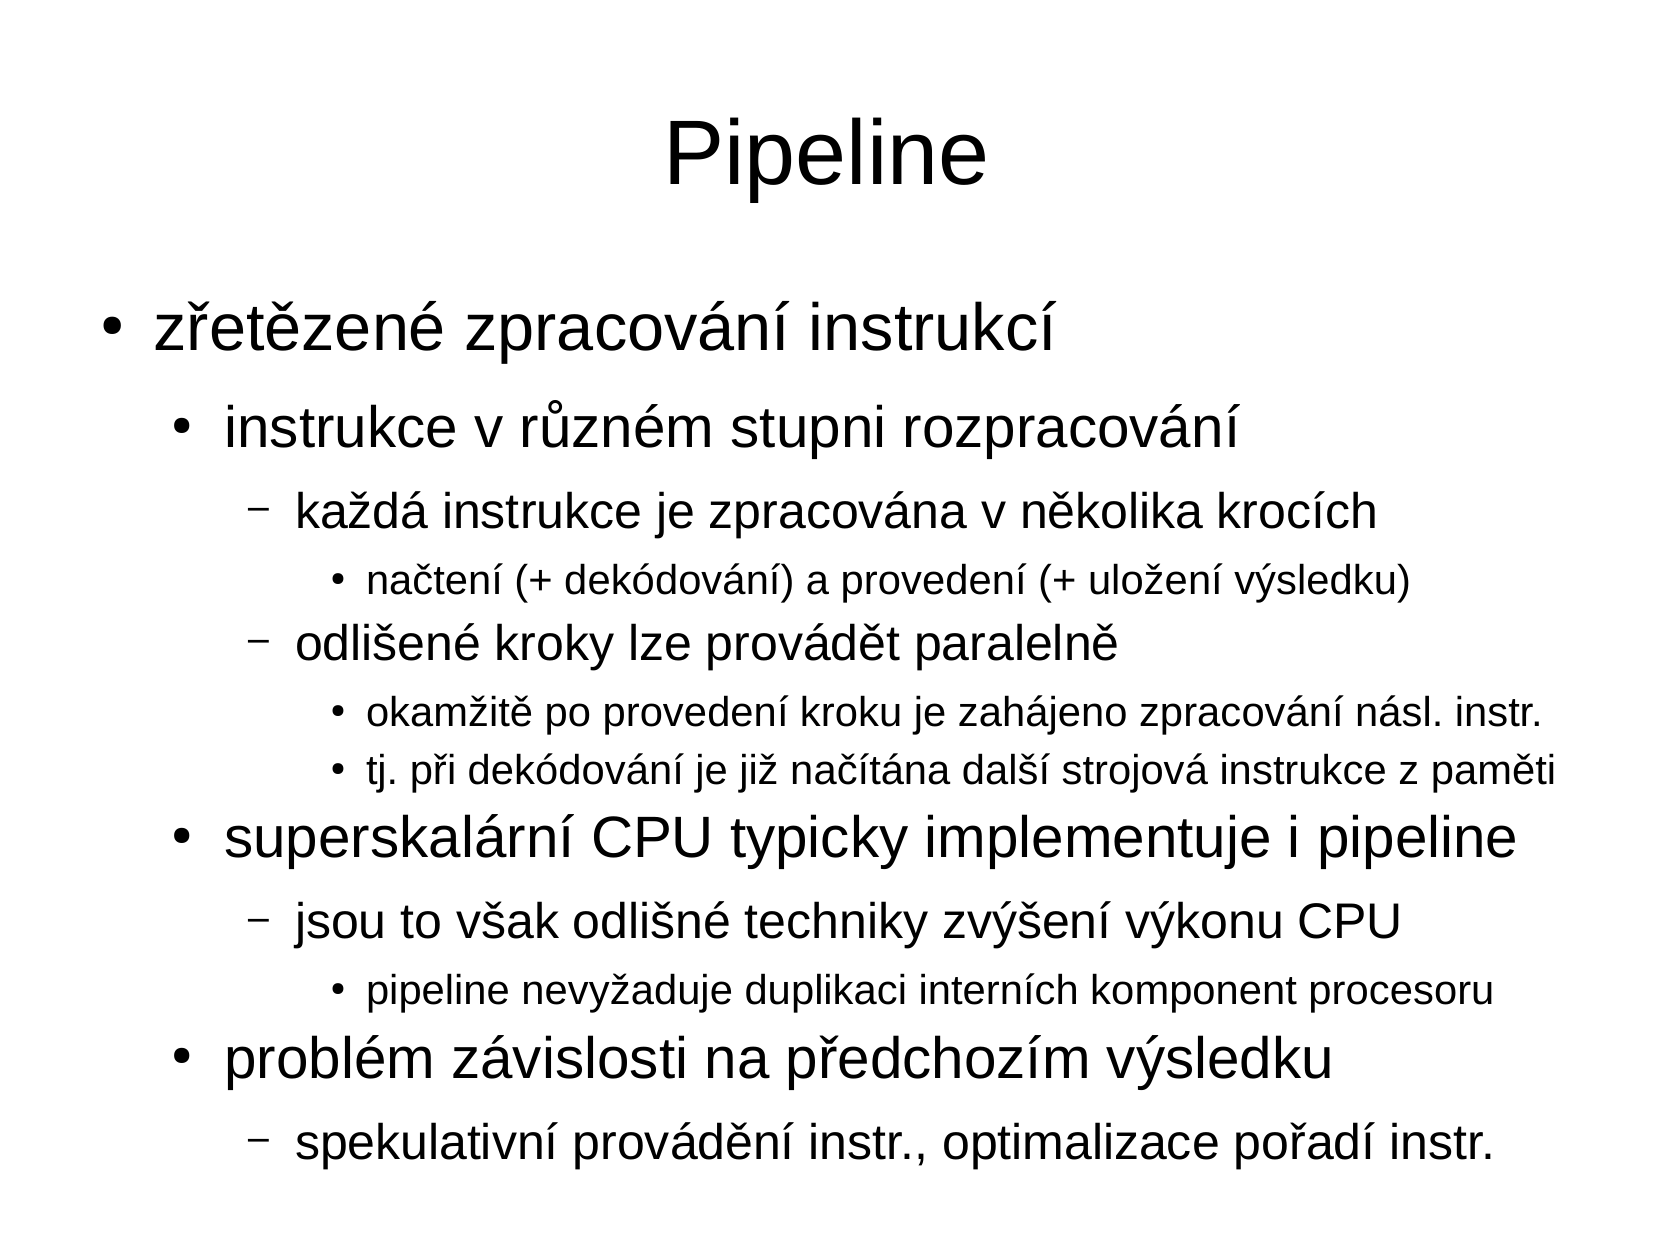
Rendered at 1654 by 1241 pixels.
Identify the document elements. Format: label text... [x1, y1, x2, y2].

list zřetězené zpracování instrukcí instrukce v různém stupni rozpracování každá instrukce je zpracována v několika krocích načtení (+ dekódování) a provedení (+ uložení výsledku) odlišené kroky lze provádět paralelně okamžitě po provedení kroku je zahájeno zpracování násl. instr. tj. při dekódování je již načítána další strojová instrukce z paměti superskalární CPU typicky implementuje i pipeline jsou to však odlišné techniky zvýšení výkonu CPU pipeline nevyžaduje duplikaci interních komponent procesoru problém závislosti na předchozím výsledku spekulativní provádění instr., optimalizace pořadí instr. [82, 290, 1571, 1170]
title Pipeline [82, 56, 1571, 250]
